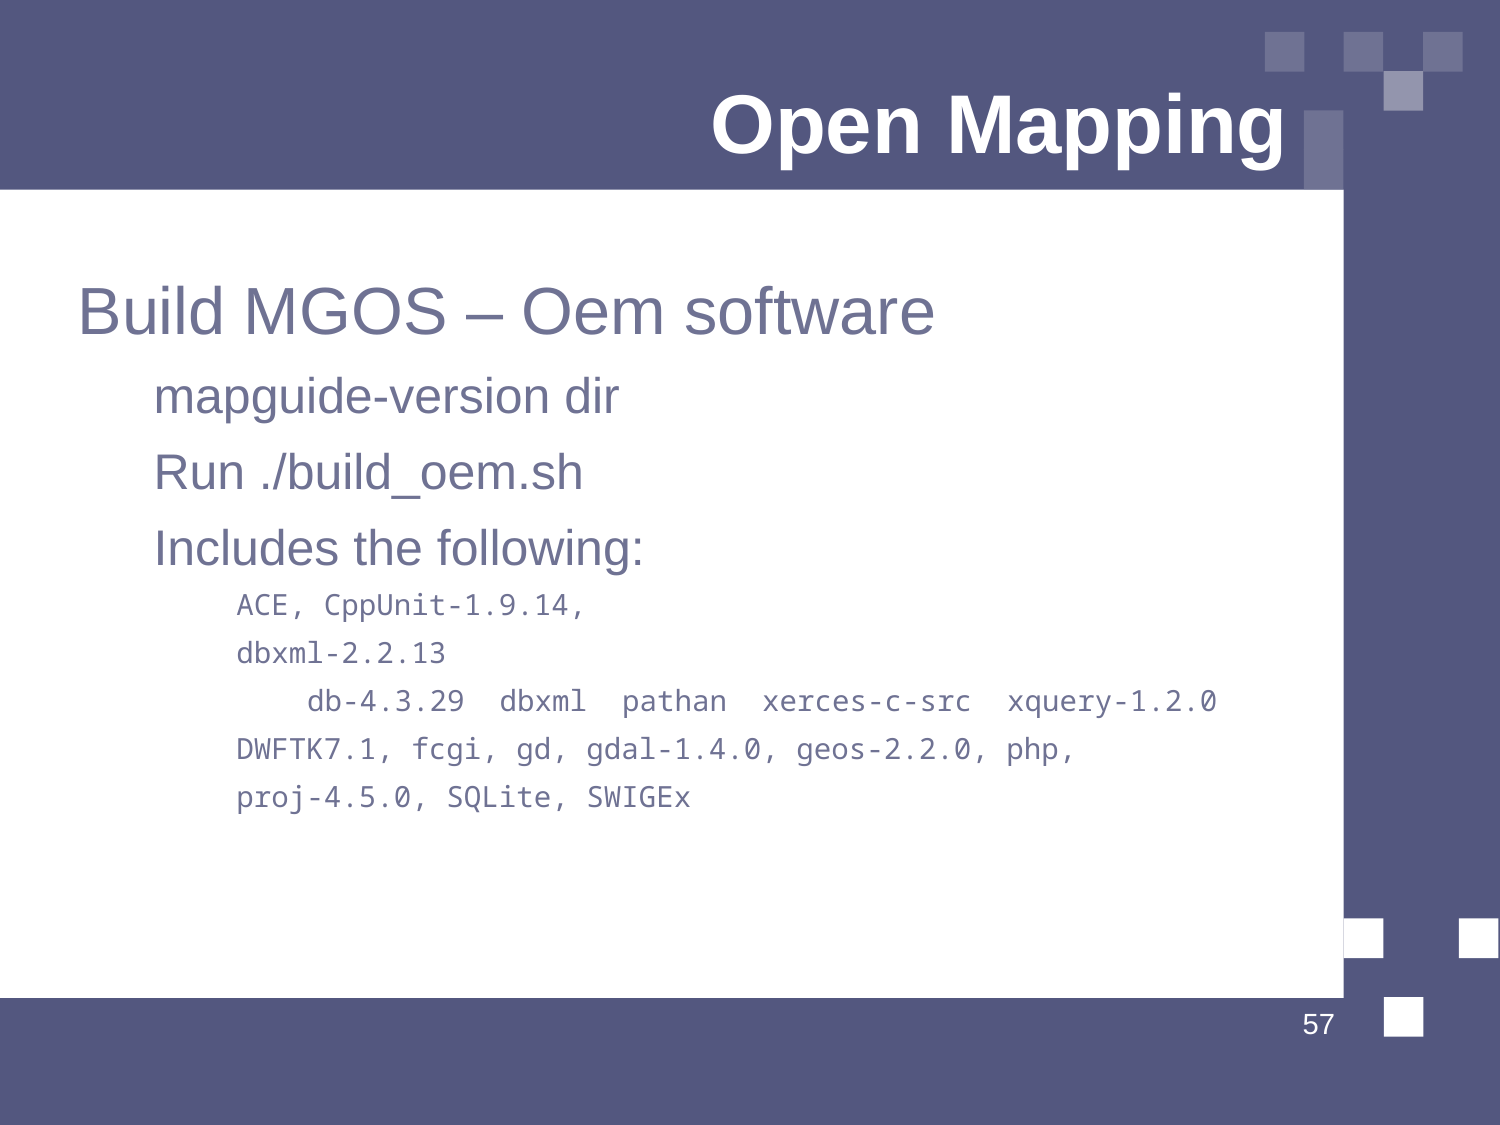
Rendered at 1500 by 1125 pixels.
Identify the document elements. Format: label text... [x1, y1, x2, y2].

list Build MGOS – Oem software mapguide-version dir Run ./build_oem.sh Includes the following: ACE, CppUnit-1.9.14, dbxml-2.2.13 db-4.3.29 dbxml pathan xerces-c-src xquery-1.2.0 DWFTK7.1, fcgi, gd, gdal-1.4.0, geos-2.2.0, php, proj-4.5.0, SQLite, SWIGEx [59, 236, 1289, 931]
title Open Mapping [58, 74, 1288, 176]
